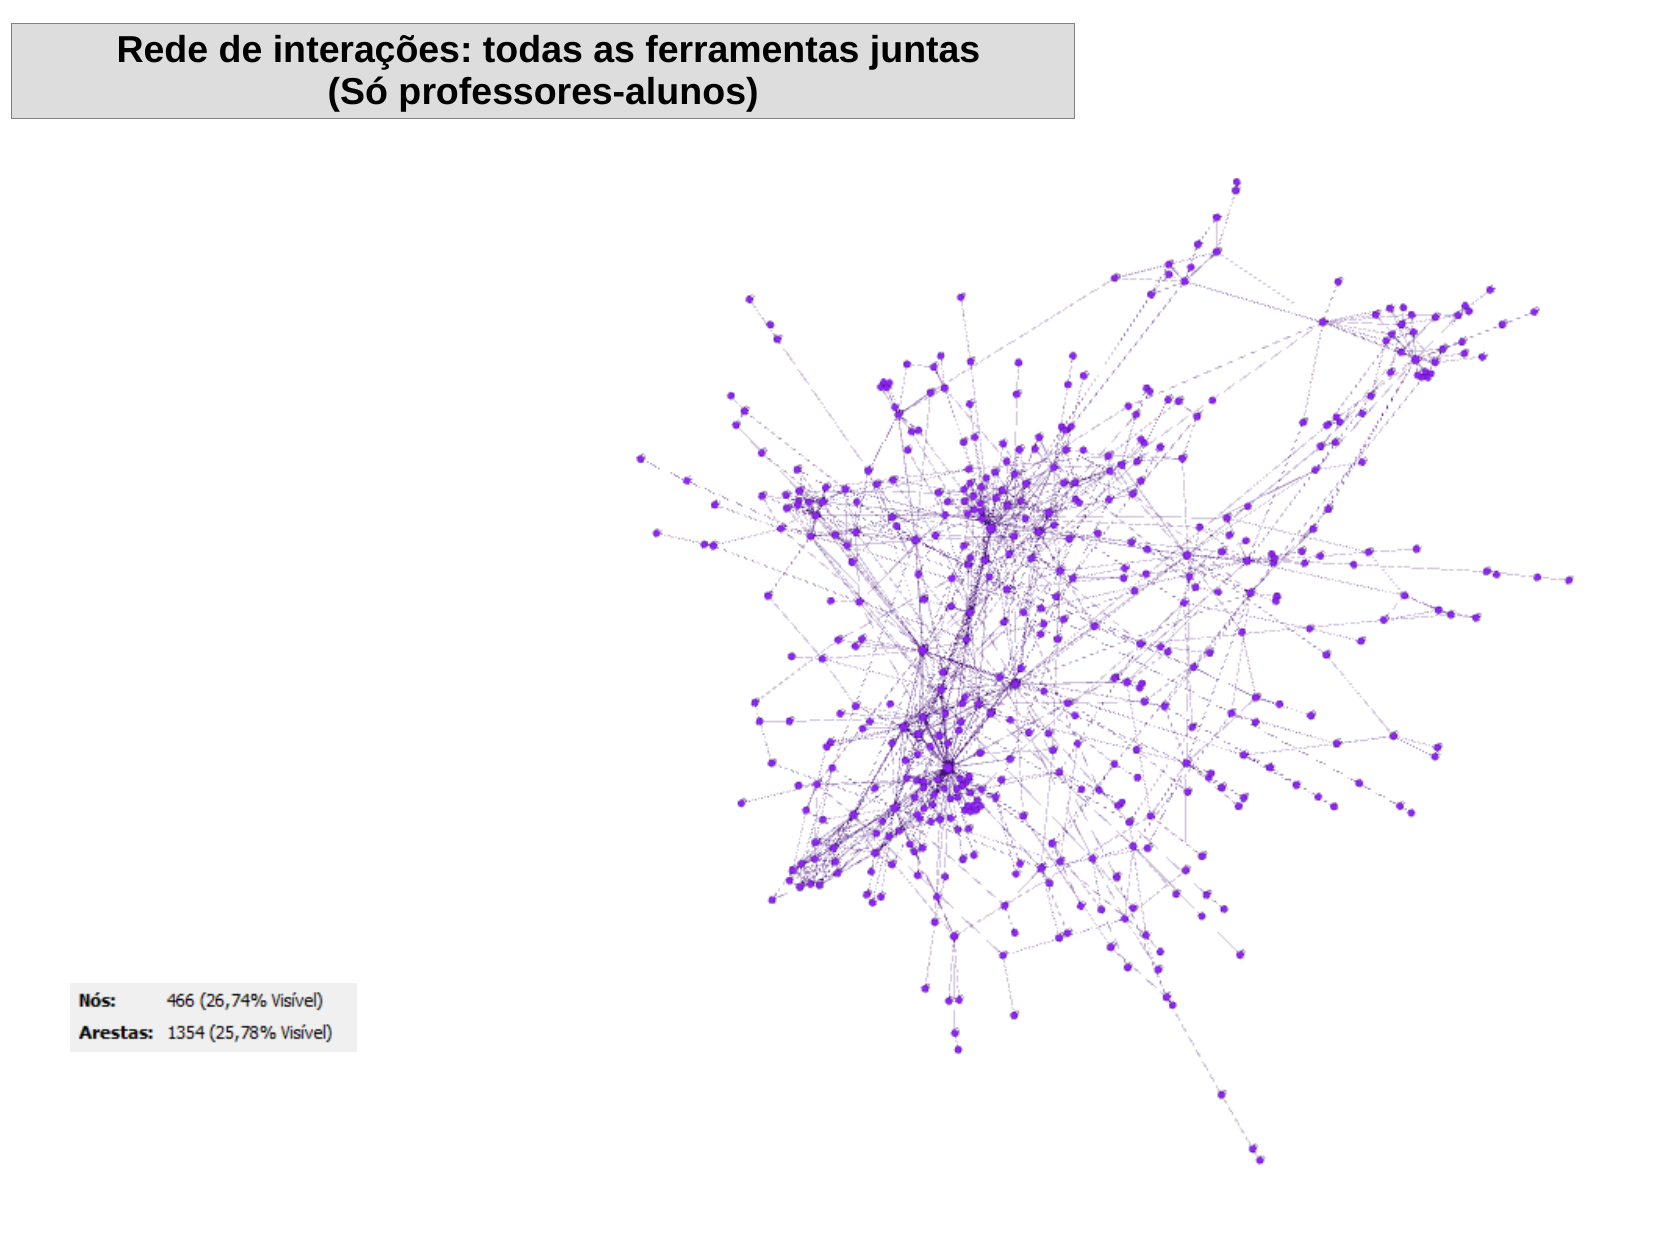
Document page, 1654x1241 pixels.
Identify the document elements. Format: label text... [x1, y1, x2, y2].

picture [602, 141, 1604, 1173]
picture [70, 983, 357, 1052]
text_box Rede de interações: todas as ferramentas juntas (Só professores-alunos) [11, 23, 1075, 119]
